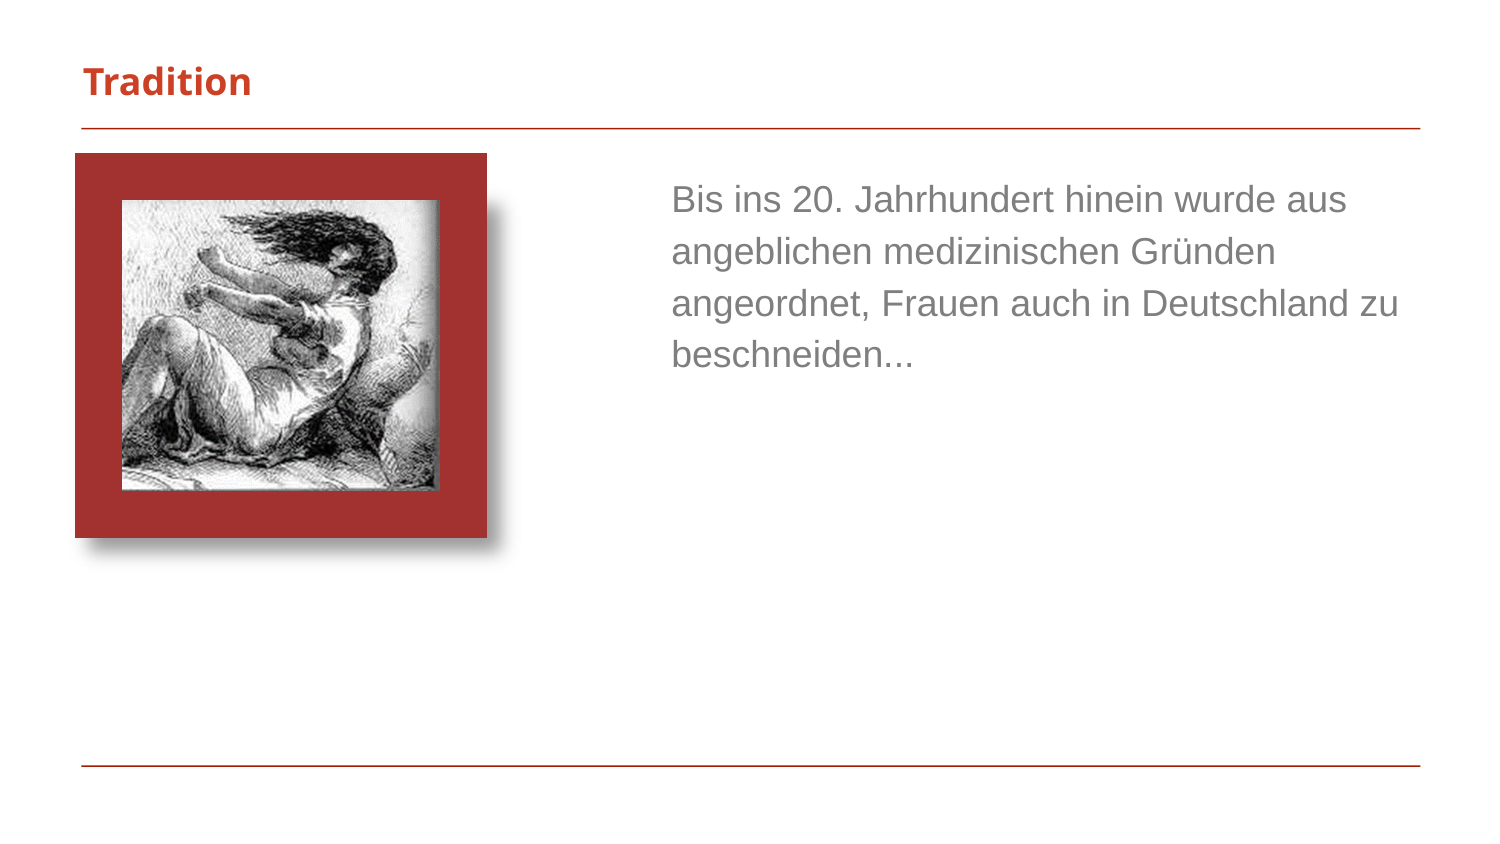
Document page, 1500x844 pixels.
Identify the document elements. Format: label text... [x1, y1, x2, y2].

text_box Tradition [67, 43, 1078, 117]
picture [62, 153, 528, 579]
text_box Bis ins 20. Jahrhundert hinein wurde aus angeblichen medizinischen Gründen angeordnet, Frauen auch in Deutschland zu beschneiden... [656, 153, 1421, 742]
